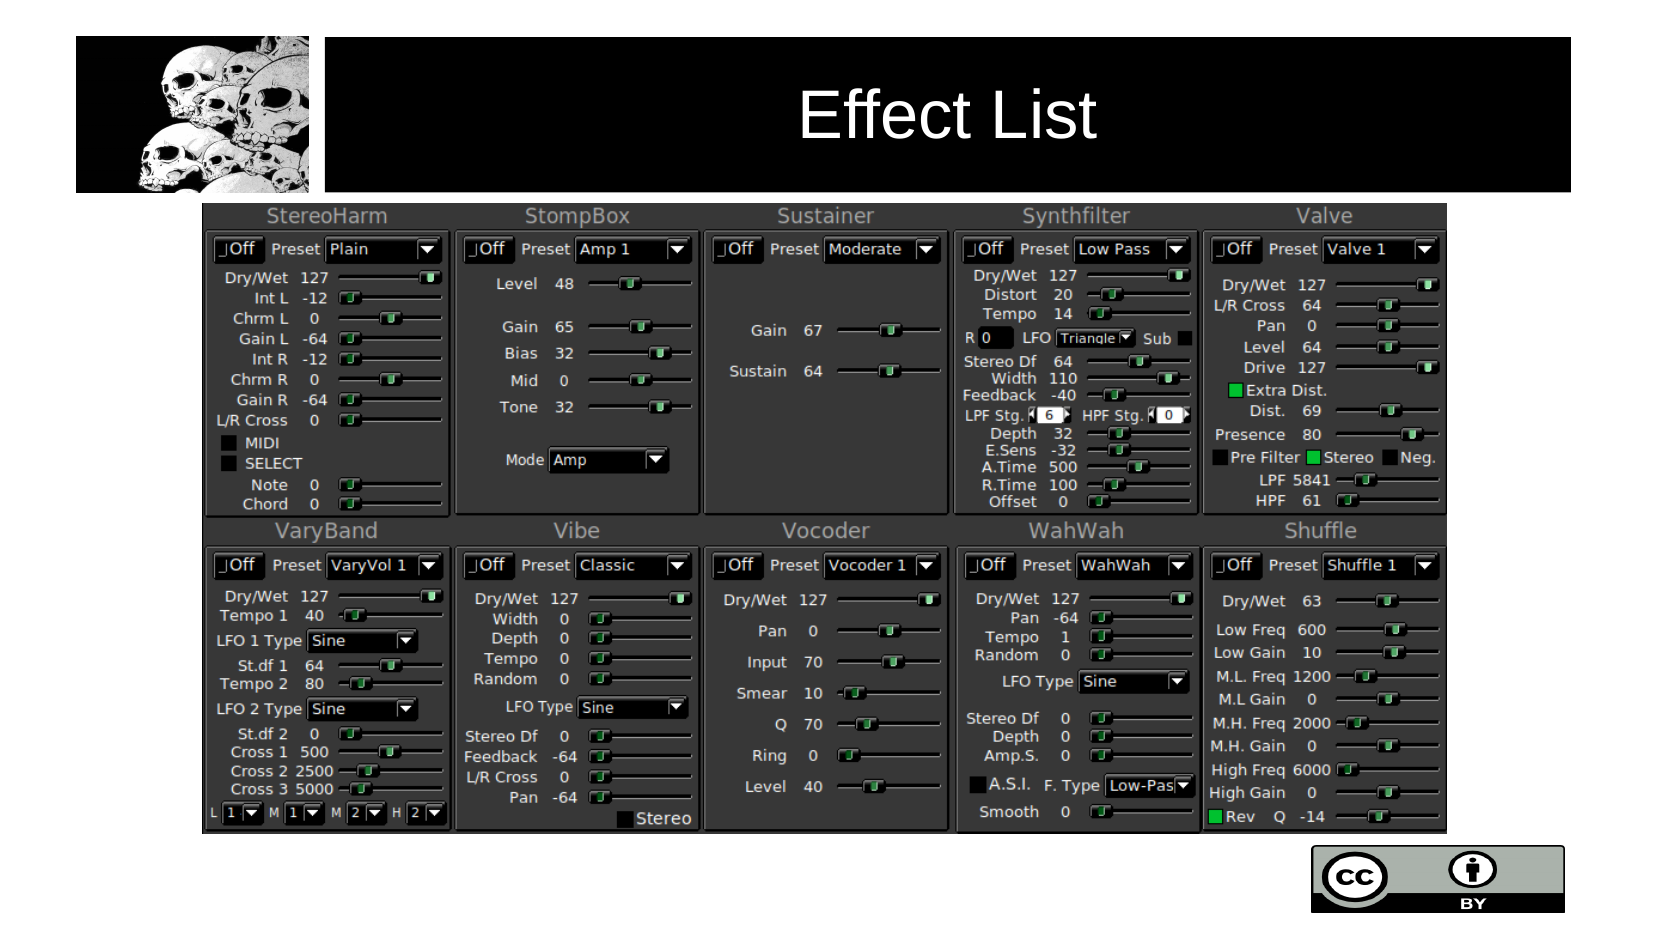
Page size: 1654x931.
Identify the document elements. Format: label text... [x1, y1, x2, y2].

title Effect List [324, 37, 1571, 193]
picture [202, 203, 1447, 835]
picture [1311, 845, 1565, 913]
picture [76, 36, 309, 193]
